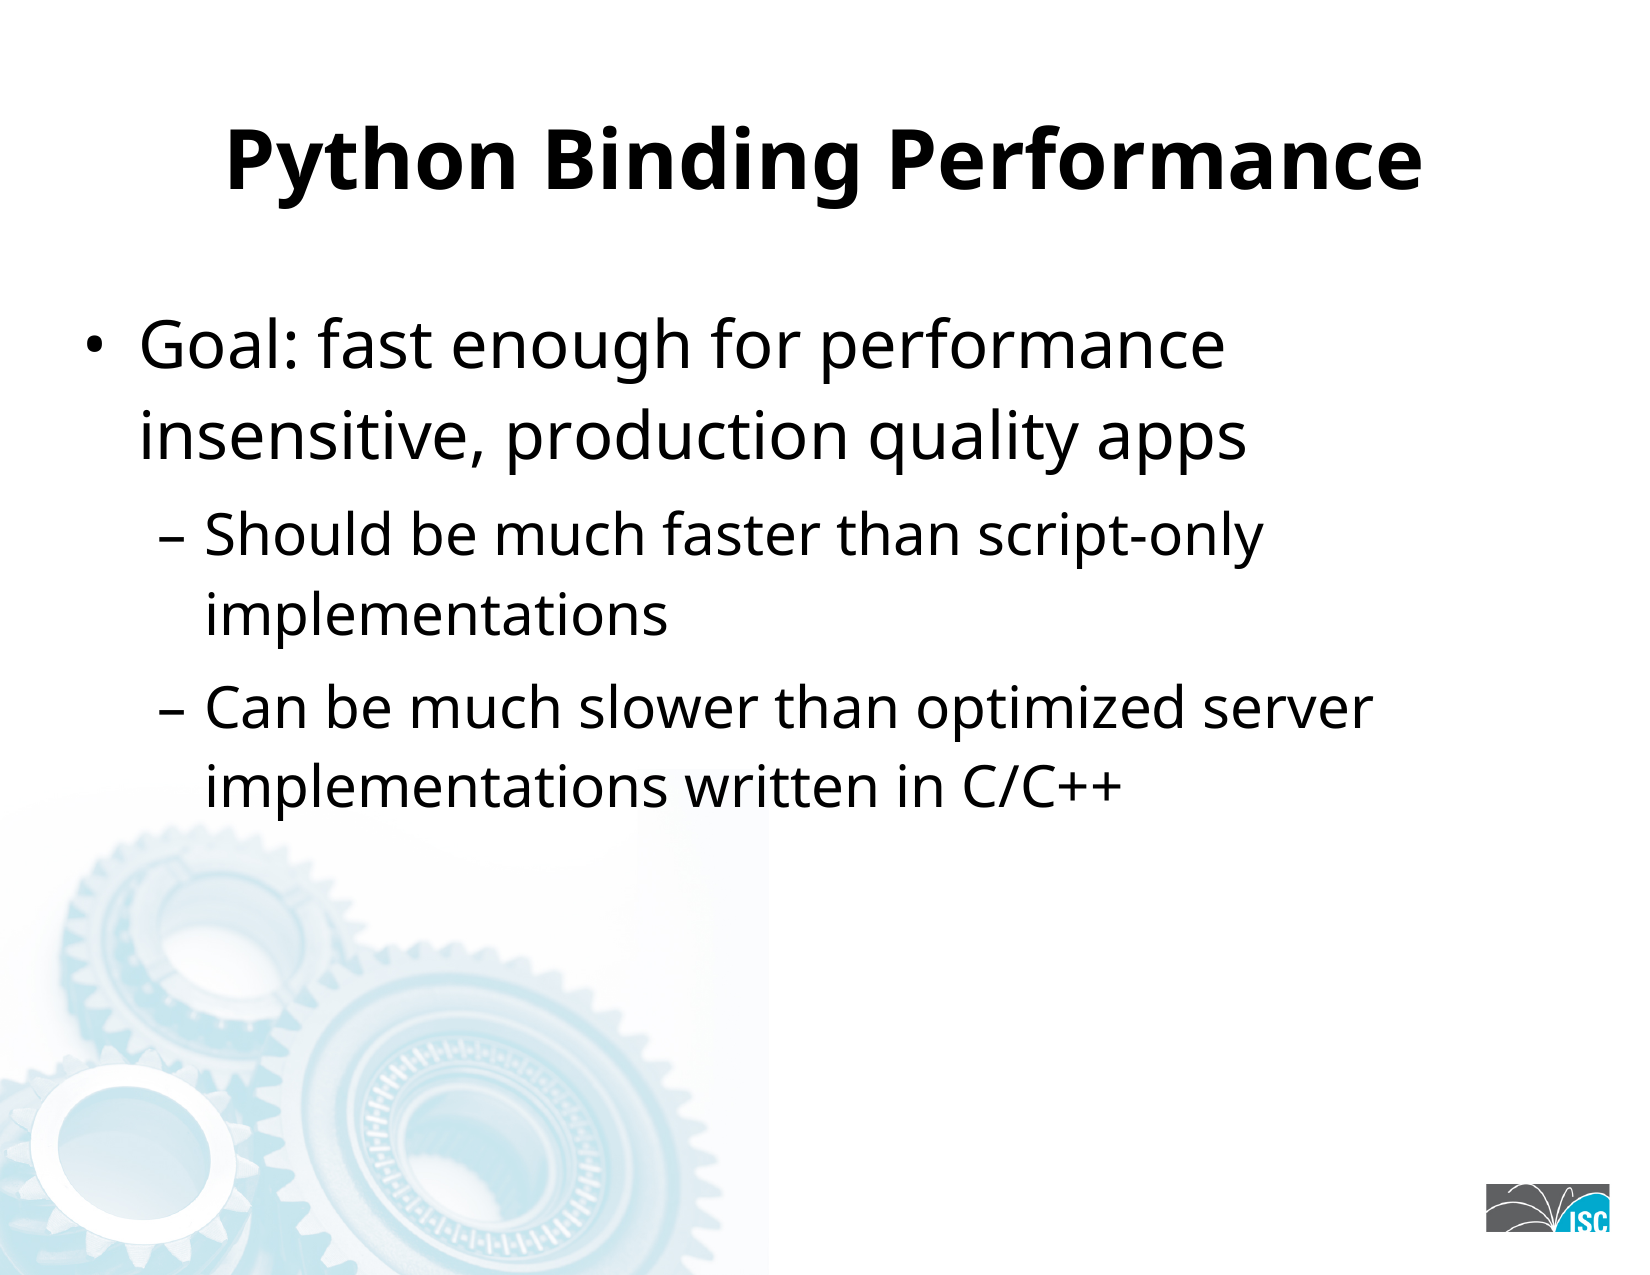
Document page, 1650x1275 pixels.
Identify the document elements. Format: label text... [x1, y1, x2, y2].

title Python Binding Performance [82, 35, 1568, 280]
picture [0, 0, 1650, 1275]
list Goal: fast enough for performance insensitive, production quality apps Should be much faster than script-only implementations Can be much slower than optimized server implementations written in C/C++ [82, 297, 1568, 1124]
